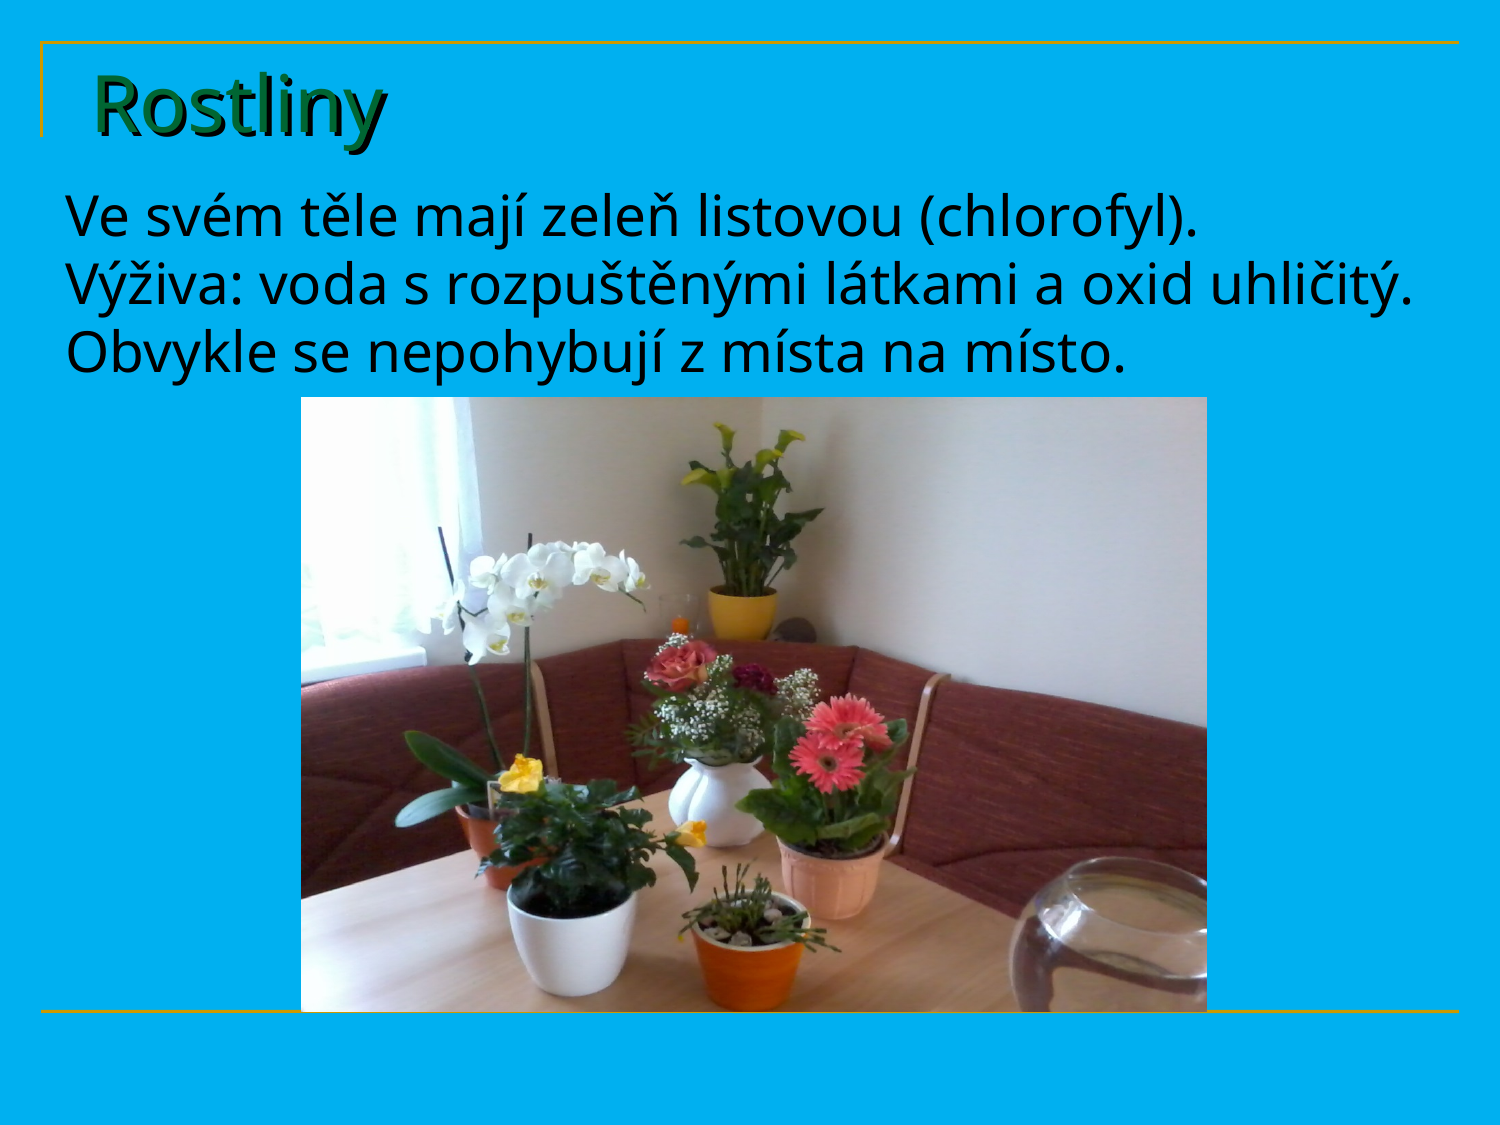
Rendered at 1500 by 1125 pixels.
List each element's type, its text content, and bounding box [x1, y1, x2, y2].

picture [301, 398, 1207, 1012]
list Ve svém těle mají zeleň listovou (chlorofyl). Výživa: voda s rozpuštěnými látkami a oxid uhličitý. Obvykle se nepohybují z místa na místo. [50, 172, 1447, 413]
title Rostliny [75, 45, 1426, 172]
